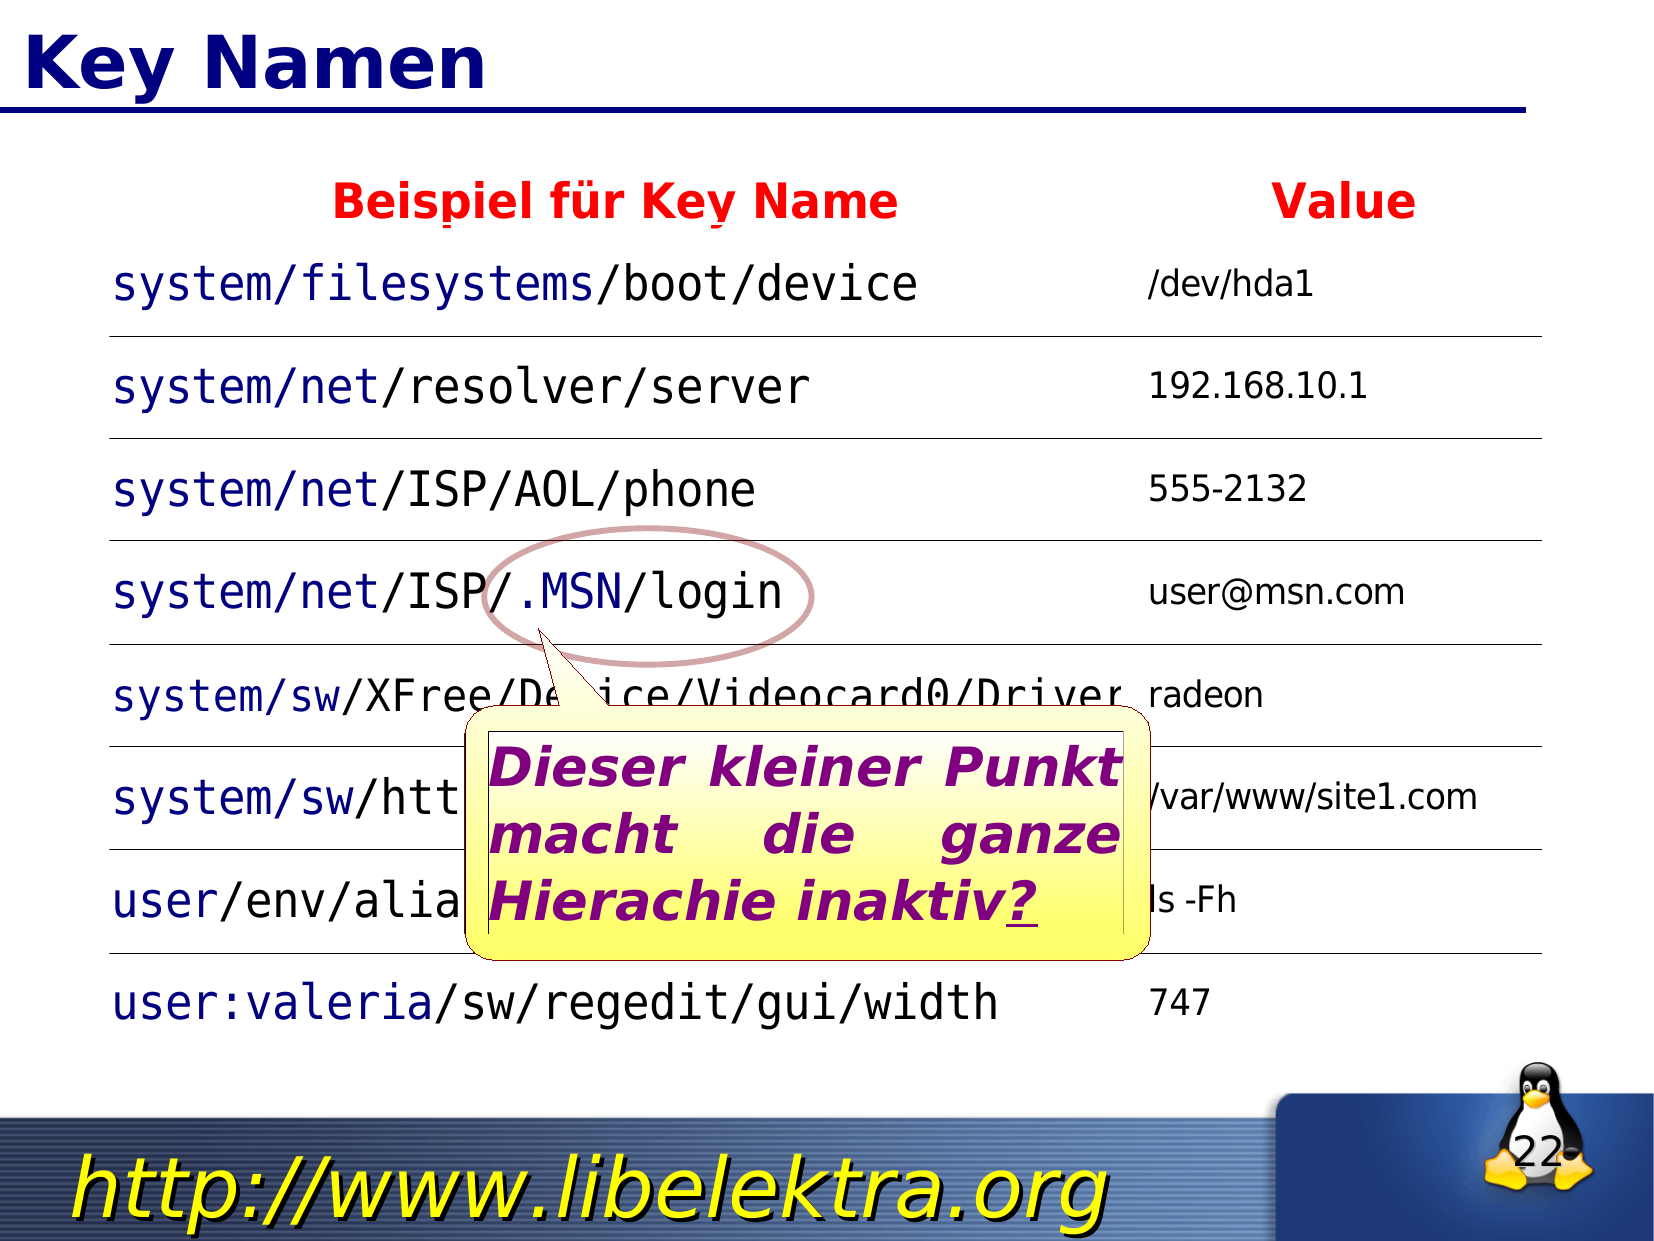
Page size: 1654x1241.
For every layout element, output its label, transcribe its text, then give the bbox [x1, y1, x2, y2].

chart [109, 174, 1545, 1057]
text_box Dieser kleiner Punkt macht die ganze Hierachie inaktiv? [488, 733, 1124, 932]
text_box 50 [1312, 1122, 1566, 1178]
text_box [464, 628, 1151, 961]
picture [0, 1061, 1654, 1241]
text_box Key Namen [22, 14, 1611, 111]
